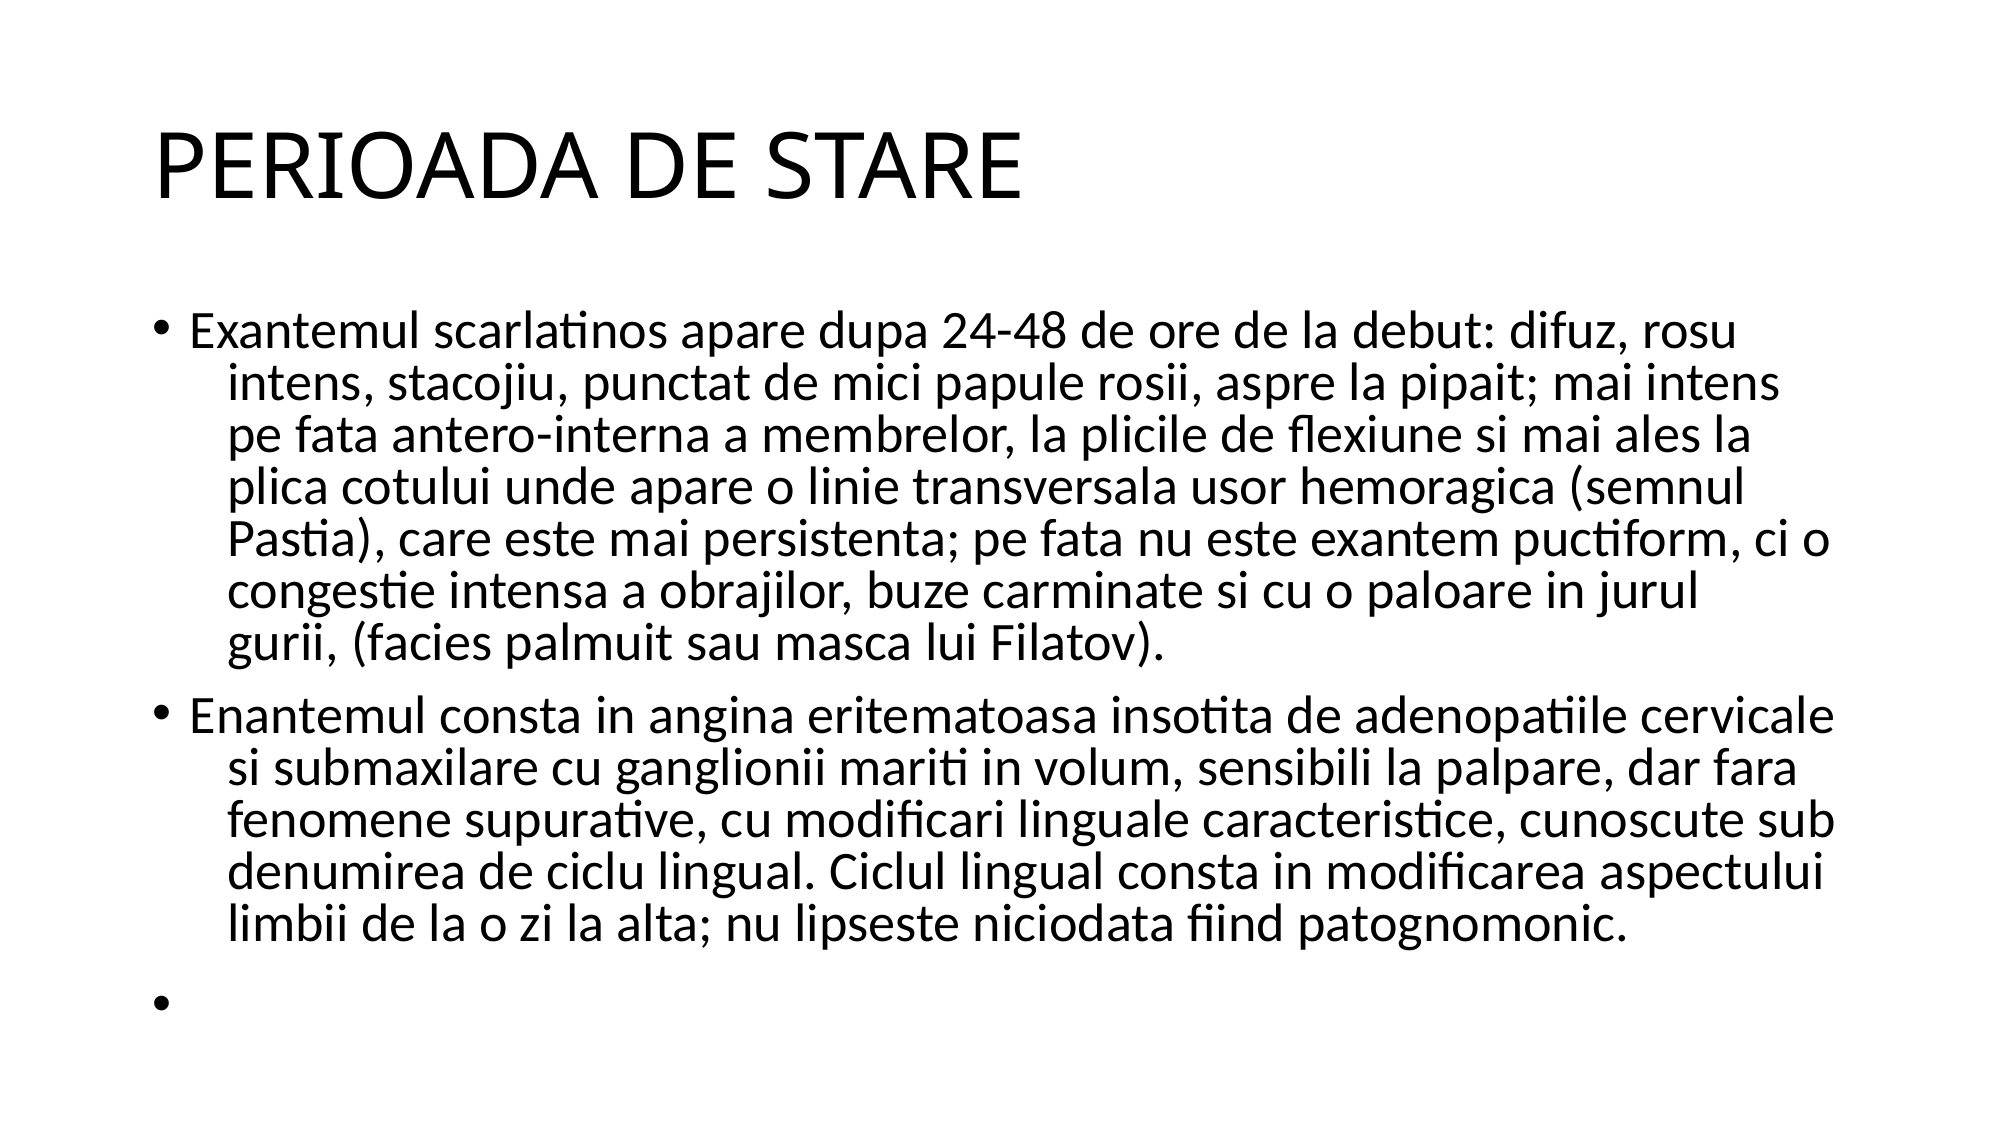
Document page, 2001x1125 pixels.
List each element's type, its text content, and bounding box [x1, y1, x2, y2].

title PERIOADA DE STARE [137, 59, 1863, 278]
list Exantemul scarlatinos apare dupa 24-48 de ore de la debut: difuz, rosu intens, stacojiu, punctat de mici papule rosii, aspre la pipait; mai intens pe fata antero-interna a membrelor, la plicile de flexiune si mai ales la plica cotului unde apare o linie transversala usor hemoragica (semnul Pastia), care este mai persistenta; pe fata nu este exantem puctiform, ci o congestie intensa a obrajilor, buze carminate si cu o paloare in jurul gurii, (facies palmuit sau masca lui Filatov). Enantemul consta in angina eritematoasa insotita de adenopatiile cervicale si submaxilare cu ganglionii mariti in volum, sensibili la palpare, dar fara fenomene supurative, cu modificari linguale caracteristice, cunoscute sub denumirea de ciclu lingual. Ciclul lingual consta in modificarea aspectului limbii de la o zi la alta; nu lipseste niciodata fiind patognomonic. [137, 299, 1863, 1014]
